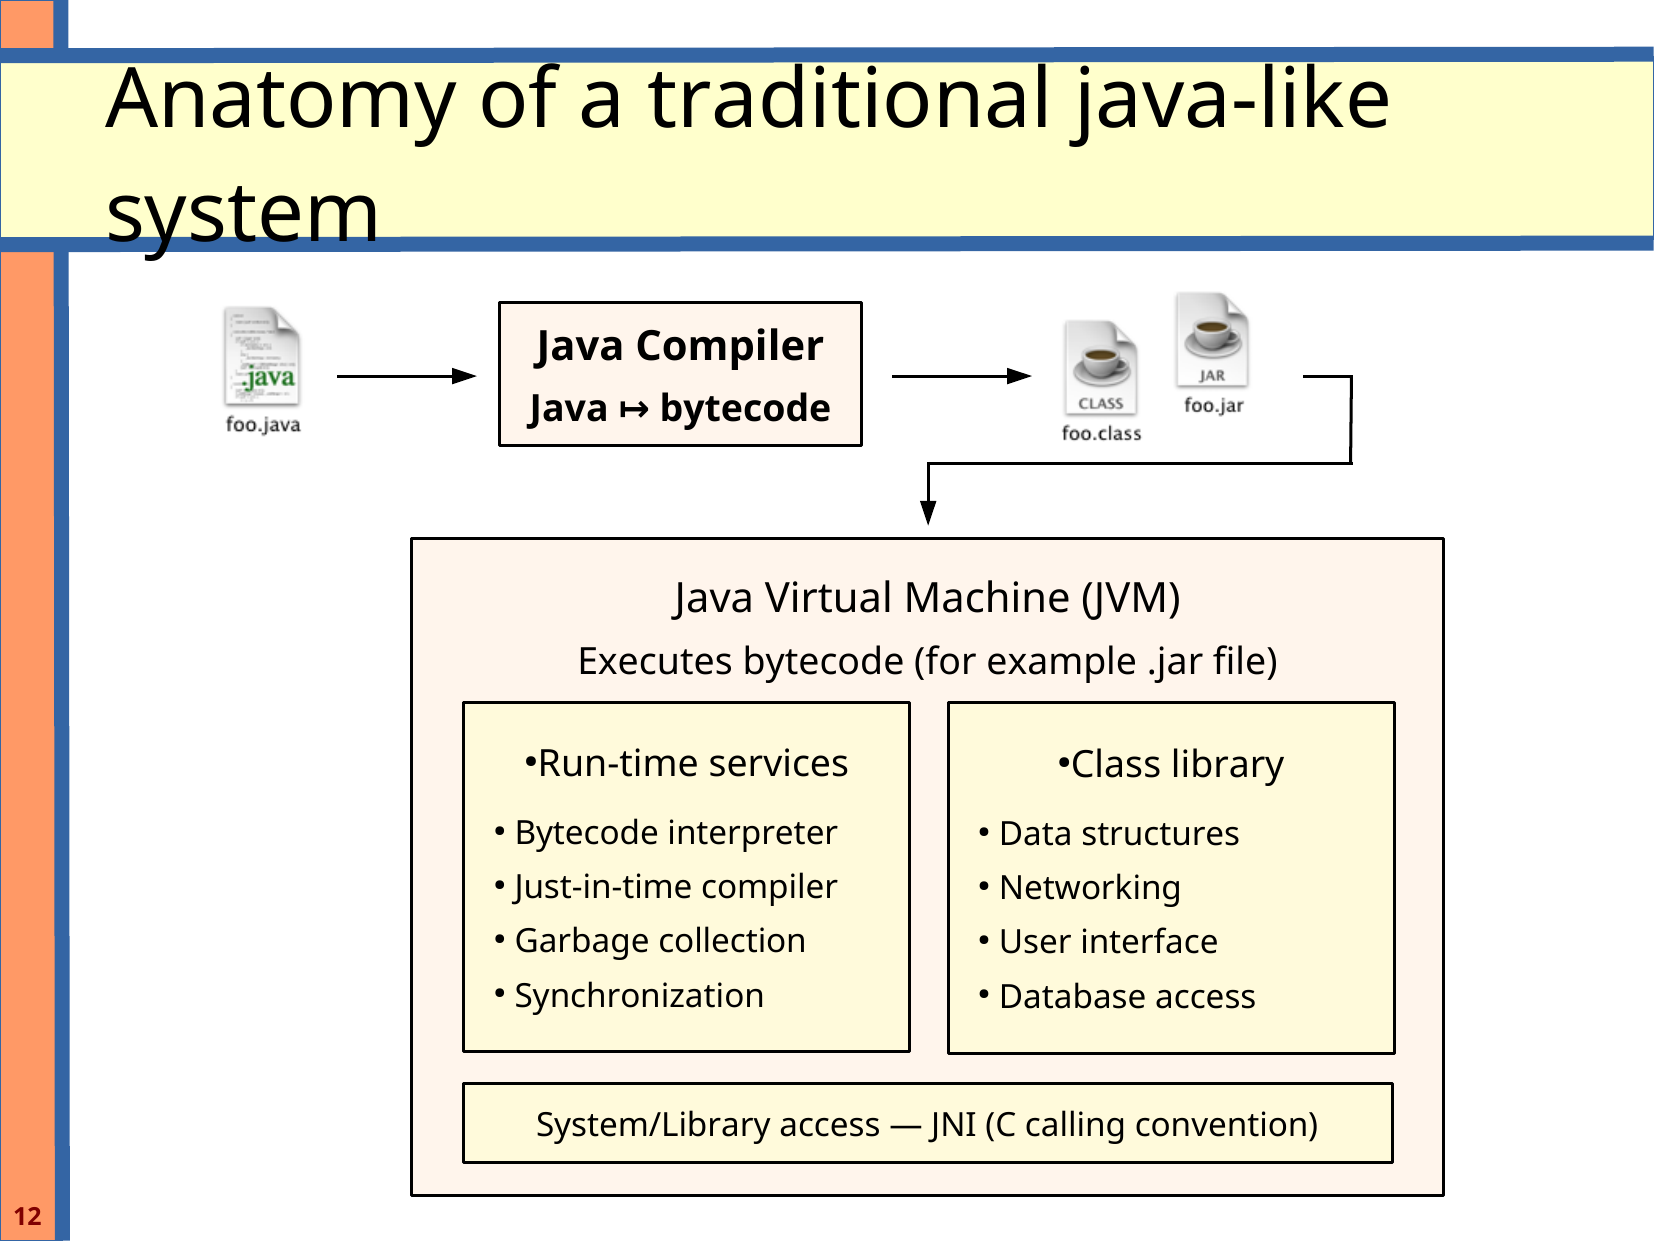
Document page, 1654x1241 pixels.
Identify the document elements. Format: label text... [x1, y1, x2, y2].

text_box Java Compiler Java ↦ bytecode [499, 302, 862, 446]
text_box Java Virtual Machine (JVM) Executes bytecode (for example .jar file) [411, 538, 1444, 1196]
picture [1053, 281, 1263, 448]
text_box System/Library access — JNI (C calling convention) [463, 1083, 1393, 1163]
text_box Run-time services Bytecode interpreter Just-in-time compiler Garbage collection Synchronization [463, 702, 910, 1052]
text_box Class library Data structures Networking User interface Database access [948, 702, 1395, 1054]
title Anatomy of a traditional java-like system [105, 93, 1605, 212]
picture [205, 295, 324, 451]
